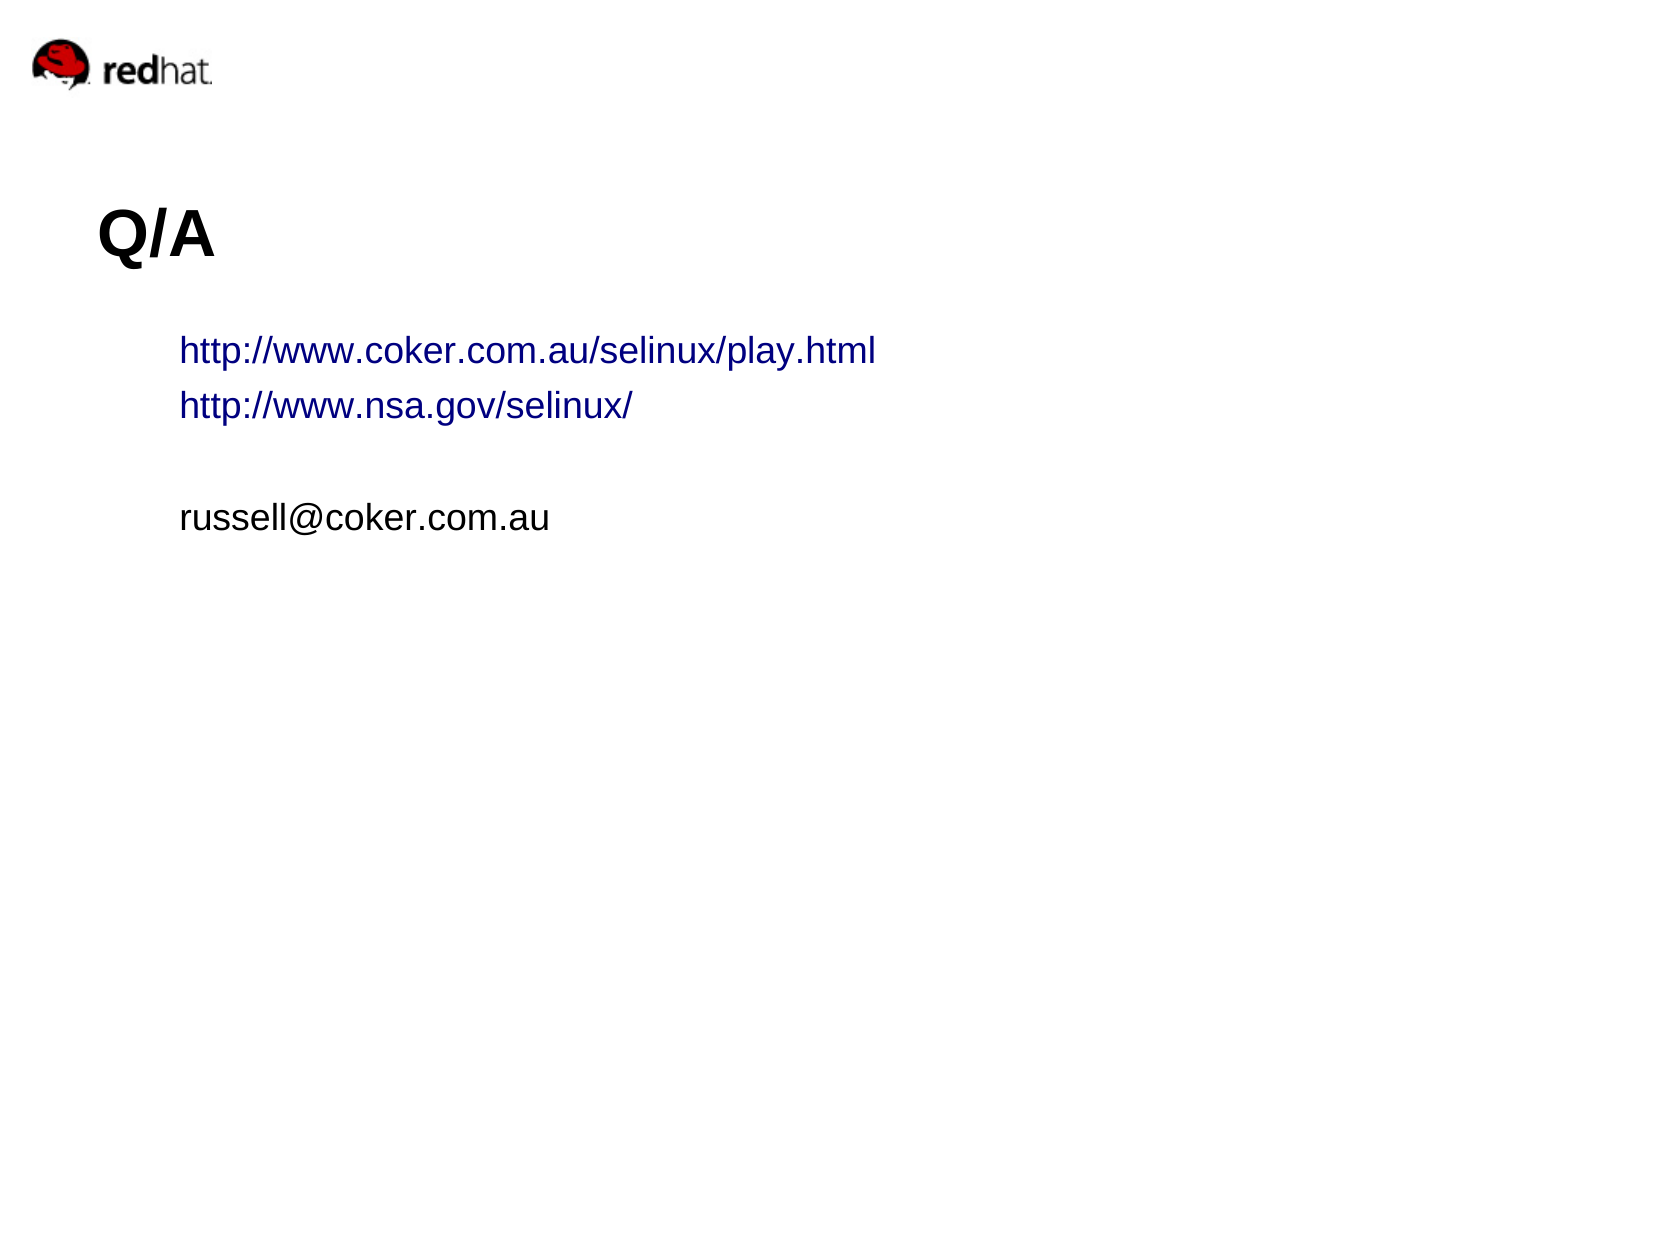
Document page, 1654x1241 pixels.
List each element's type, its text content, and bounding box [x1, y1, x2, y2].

title Q/A [79, 159, 1485, 308]
picture [31, 37, 212, 98]
list http://www.coker.com.au/selinux/play.html http://www.nsa.gov/selinux/ russell@coker.com.au [104, 329, 1510, 1062]
